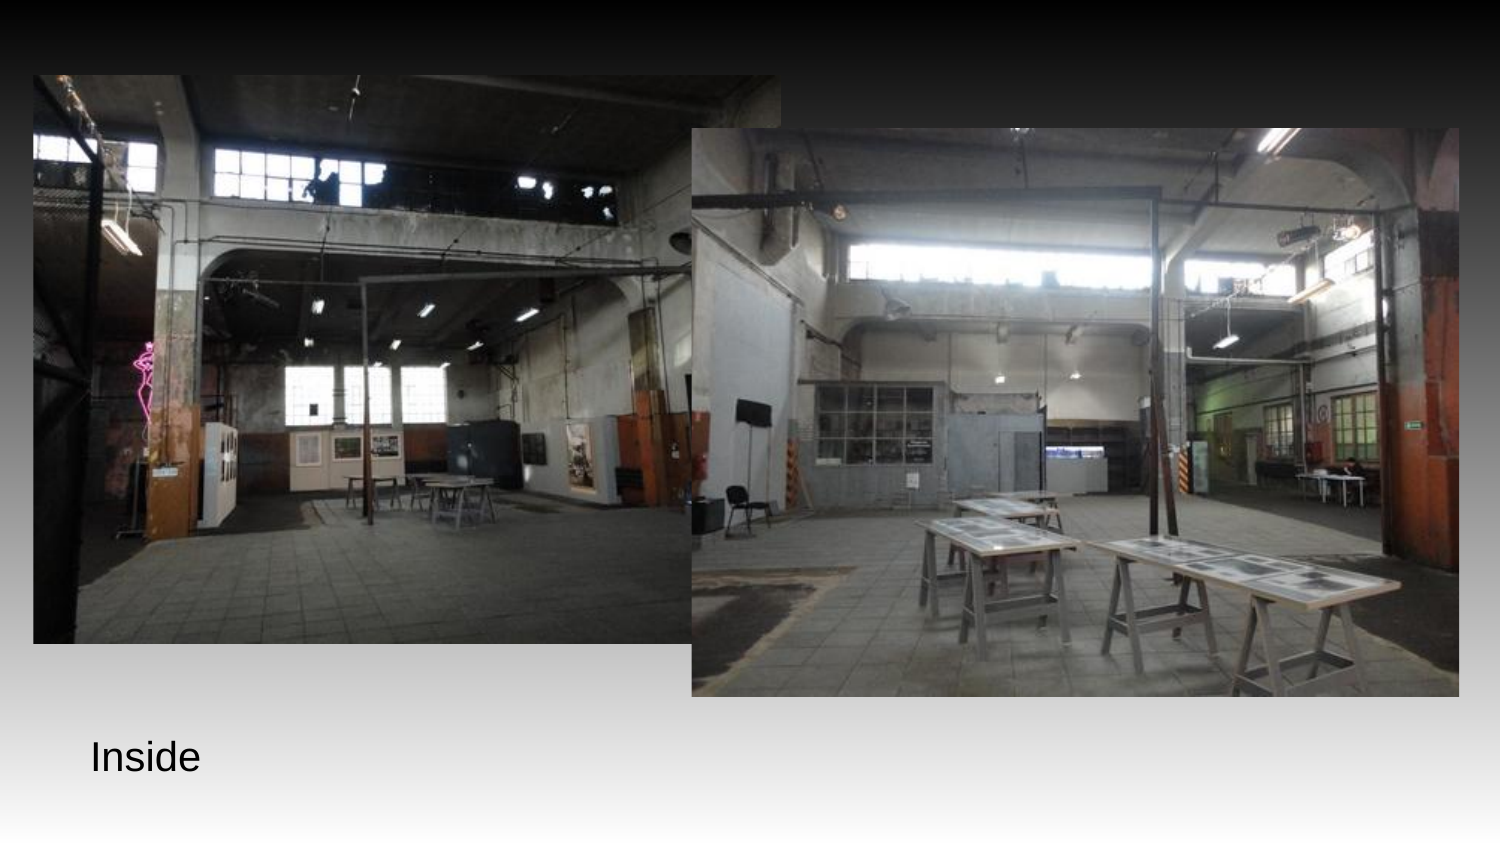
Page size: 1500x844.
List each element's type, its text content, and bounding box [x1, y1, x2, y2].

list Inside [75, 714, 1425, 801]
text_box [33, 75, 1460, 697]
